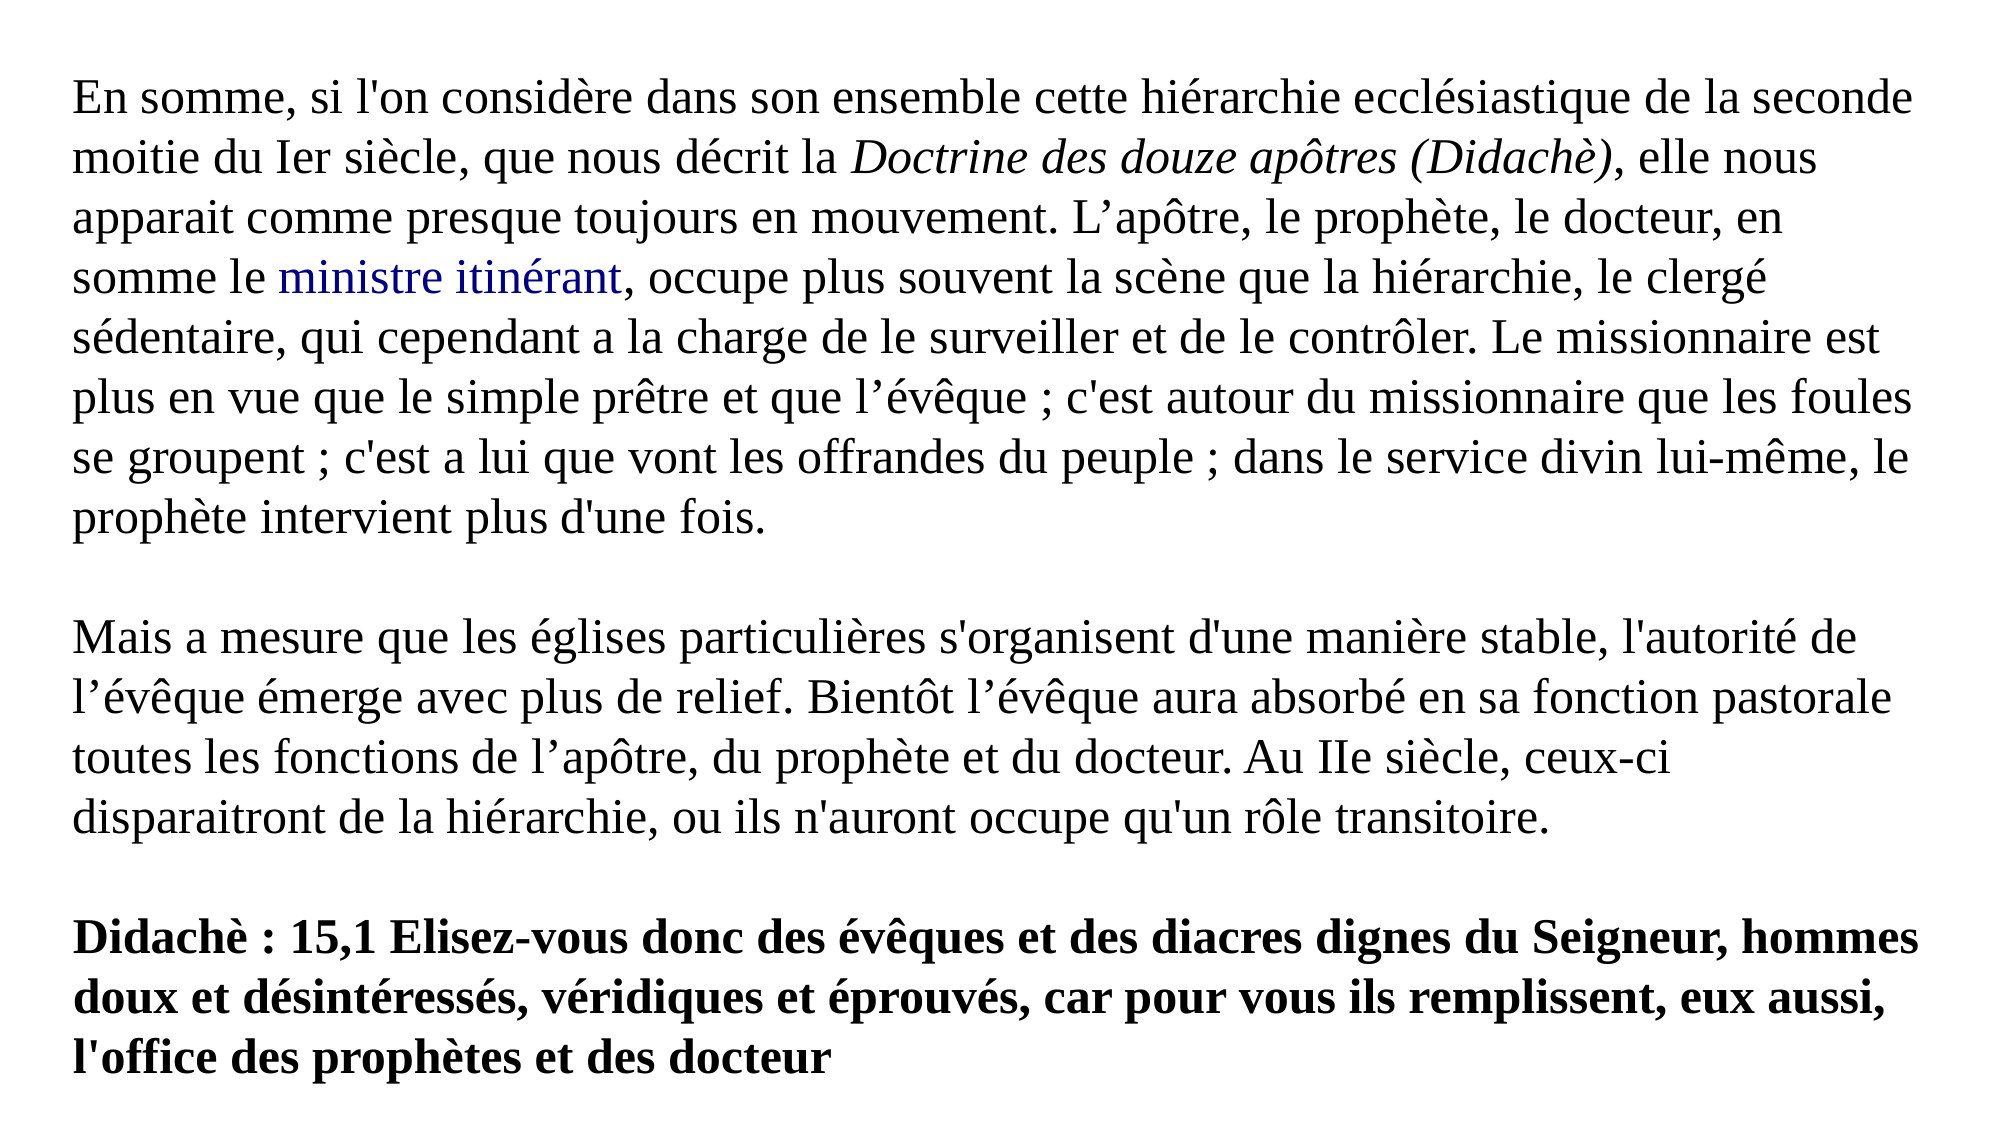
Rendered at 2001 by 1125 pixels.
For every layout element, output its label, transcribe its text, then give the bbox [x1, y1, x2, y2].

text_box En somme, si l'on considère dans son ensemble cette hiérarchie ecclésiastique de la seconde moitie du Ier siècle, que nous décrit la Doctrine des douze apôtres (Didachè), elle nous apparait comme presque toujours en mouvement. L’apôtre, le prophète, le docteur, en somme le ministre itinérant, occupe plus souvent la scène que la hiérarchie, le clergé sédentaire, qui cependant a la charge de le surveiller et de le contrôler. Le missionnaire est plus en vue que le simple prêtre et que l’évêque ; c'est autour du missionnaire que les foules se groupent ; c'est a lui que vont les offrandes du peuple ; dans le service divin lui-même, le prophète intervient plus d'une fois. Mais a mesure que les églises particulières s'organisent d'une manière stable, l'autorité de l’évêque émerge avec plus de relief. Bientôt l’évêque aura absorbé en sa fonction pastorale toutes les fonctions de l’apôtre, du prophète et du docteur. Au IIe siècle, ceux-ci disparaitront de la hiérarchie, ou ils n'auront occupe qu'un rôle transitoire. Didachè : 15,1 Elisez-vous donc des évêques et des diacres dignes du Seigneur, hommes doux et désintéressés, véridiques et éprouvés, car pour vous ils remplissent, eux aussi, l'office des prophètes et des docteur [57, 55, 1942, 1102]
